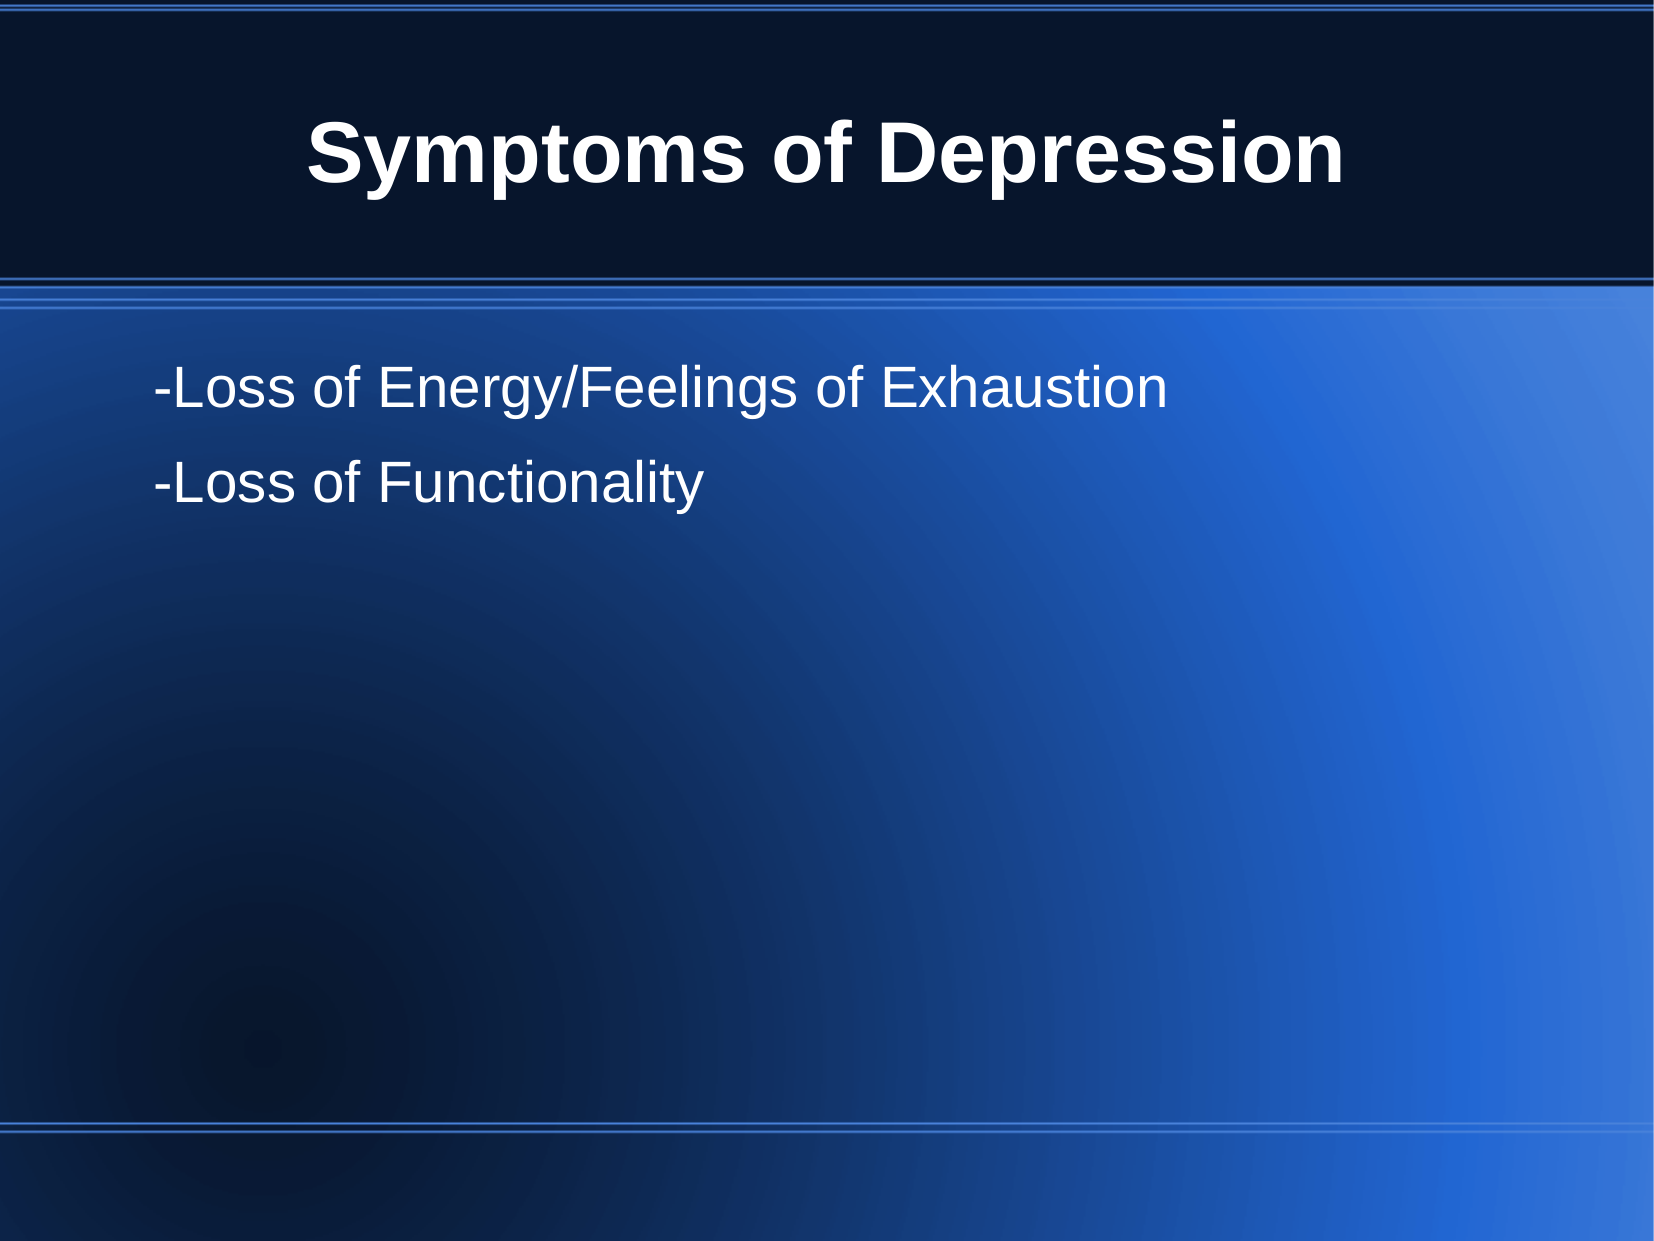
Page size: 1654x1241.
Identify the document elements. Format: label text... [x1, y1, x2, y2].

list -Loss of Energy/Feelings of Exhaustion -Loss of Functionality [82, 355, 1571, 1058]
title Symptoms of Depression [82, 49, 1571, 257]
picture [0, 0, 1654, 1241]
